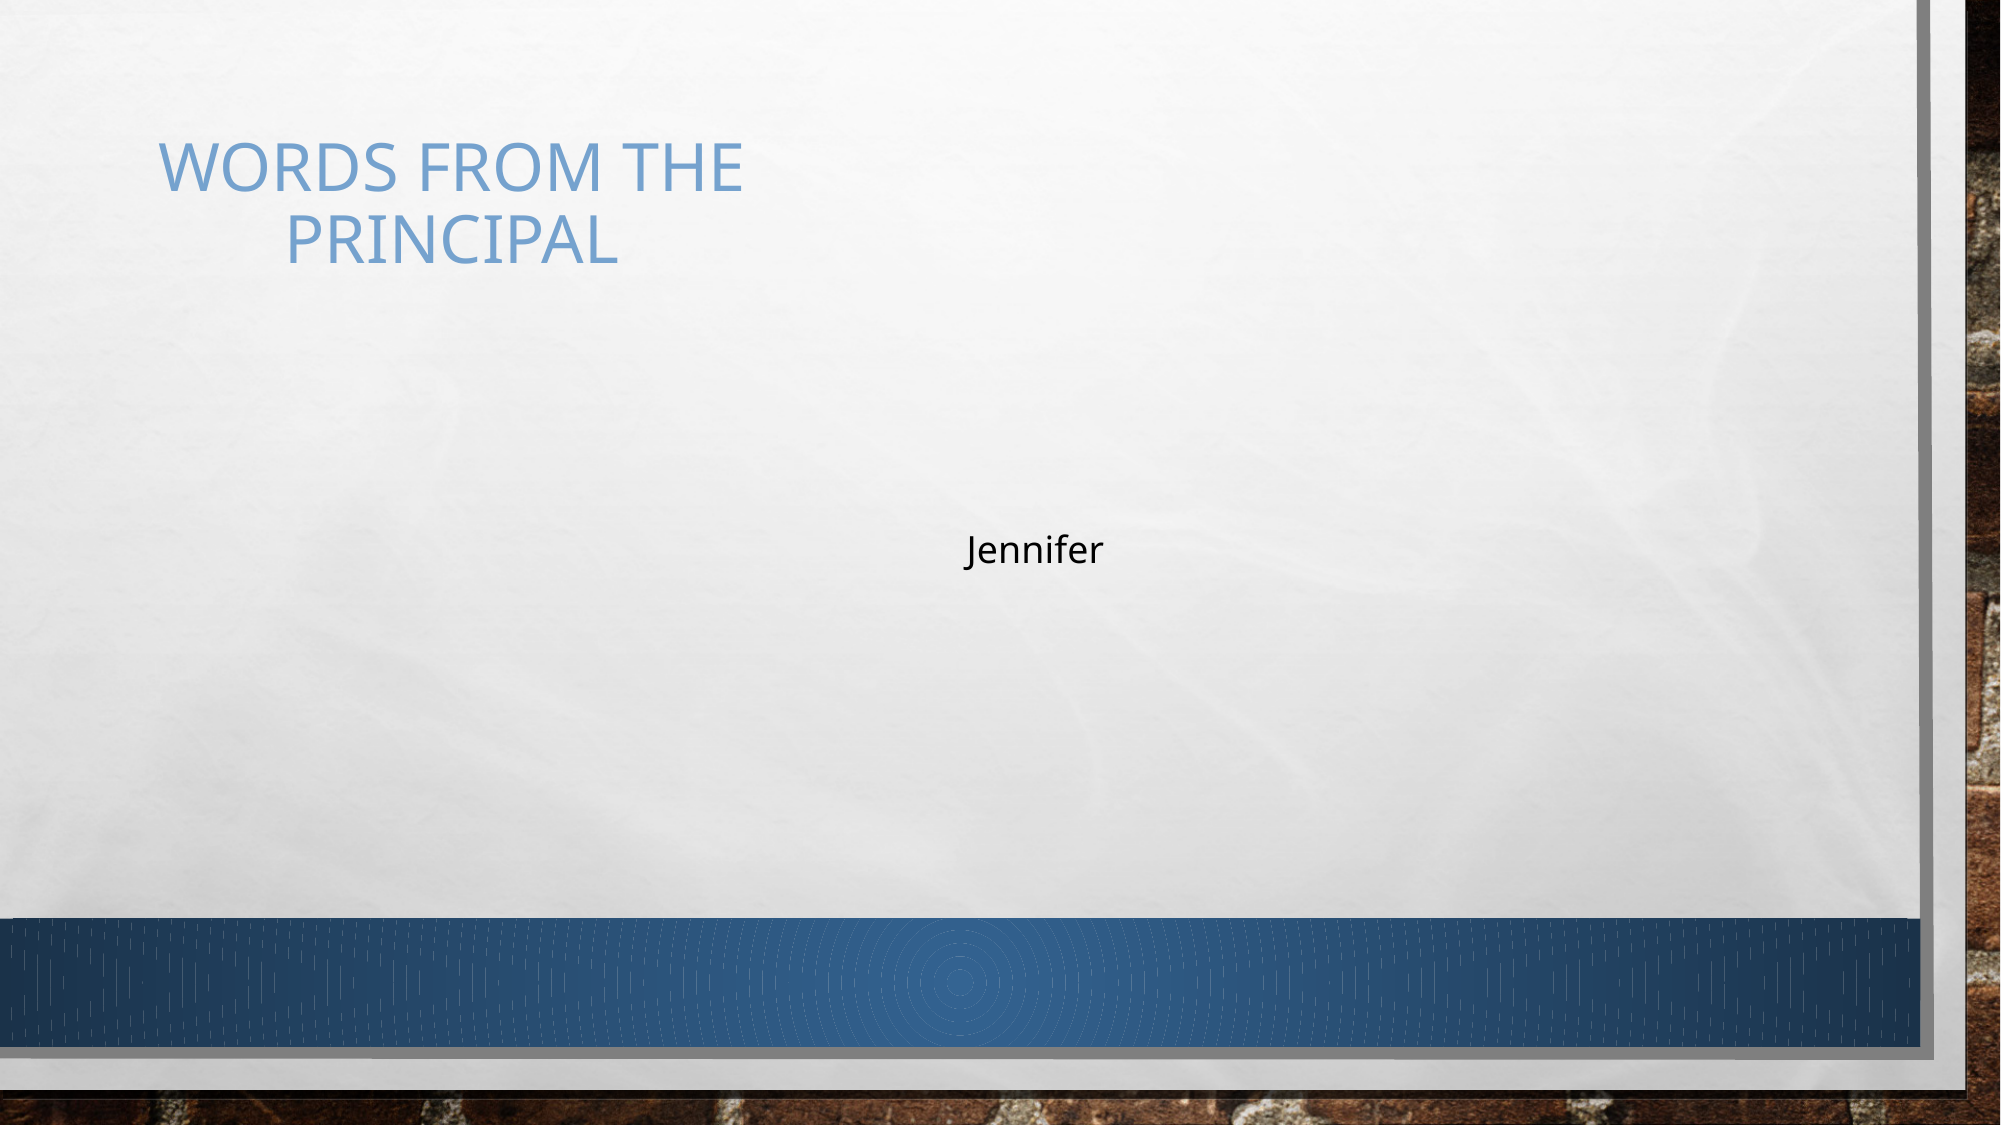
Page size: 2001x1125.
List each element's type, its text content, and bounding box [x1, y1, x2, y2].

text_box Jennifer [951, 473, 1887, 626]
title Words from the principal [113, 112, 791, 286]
